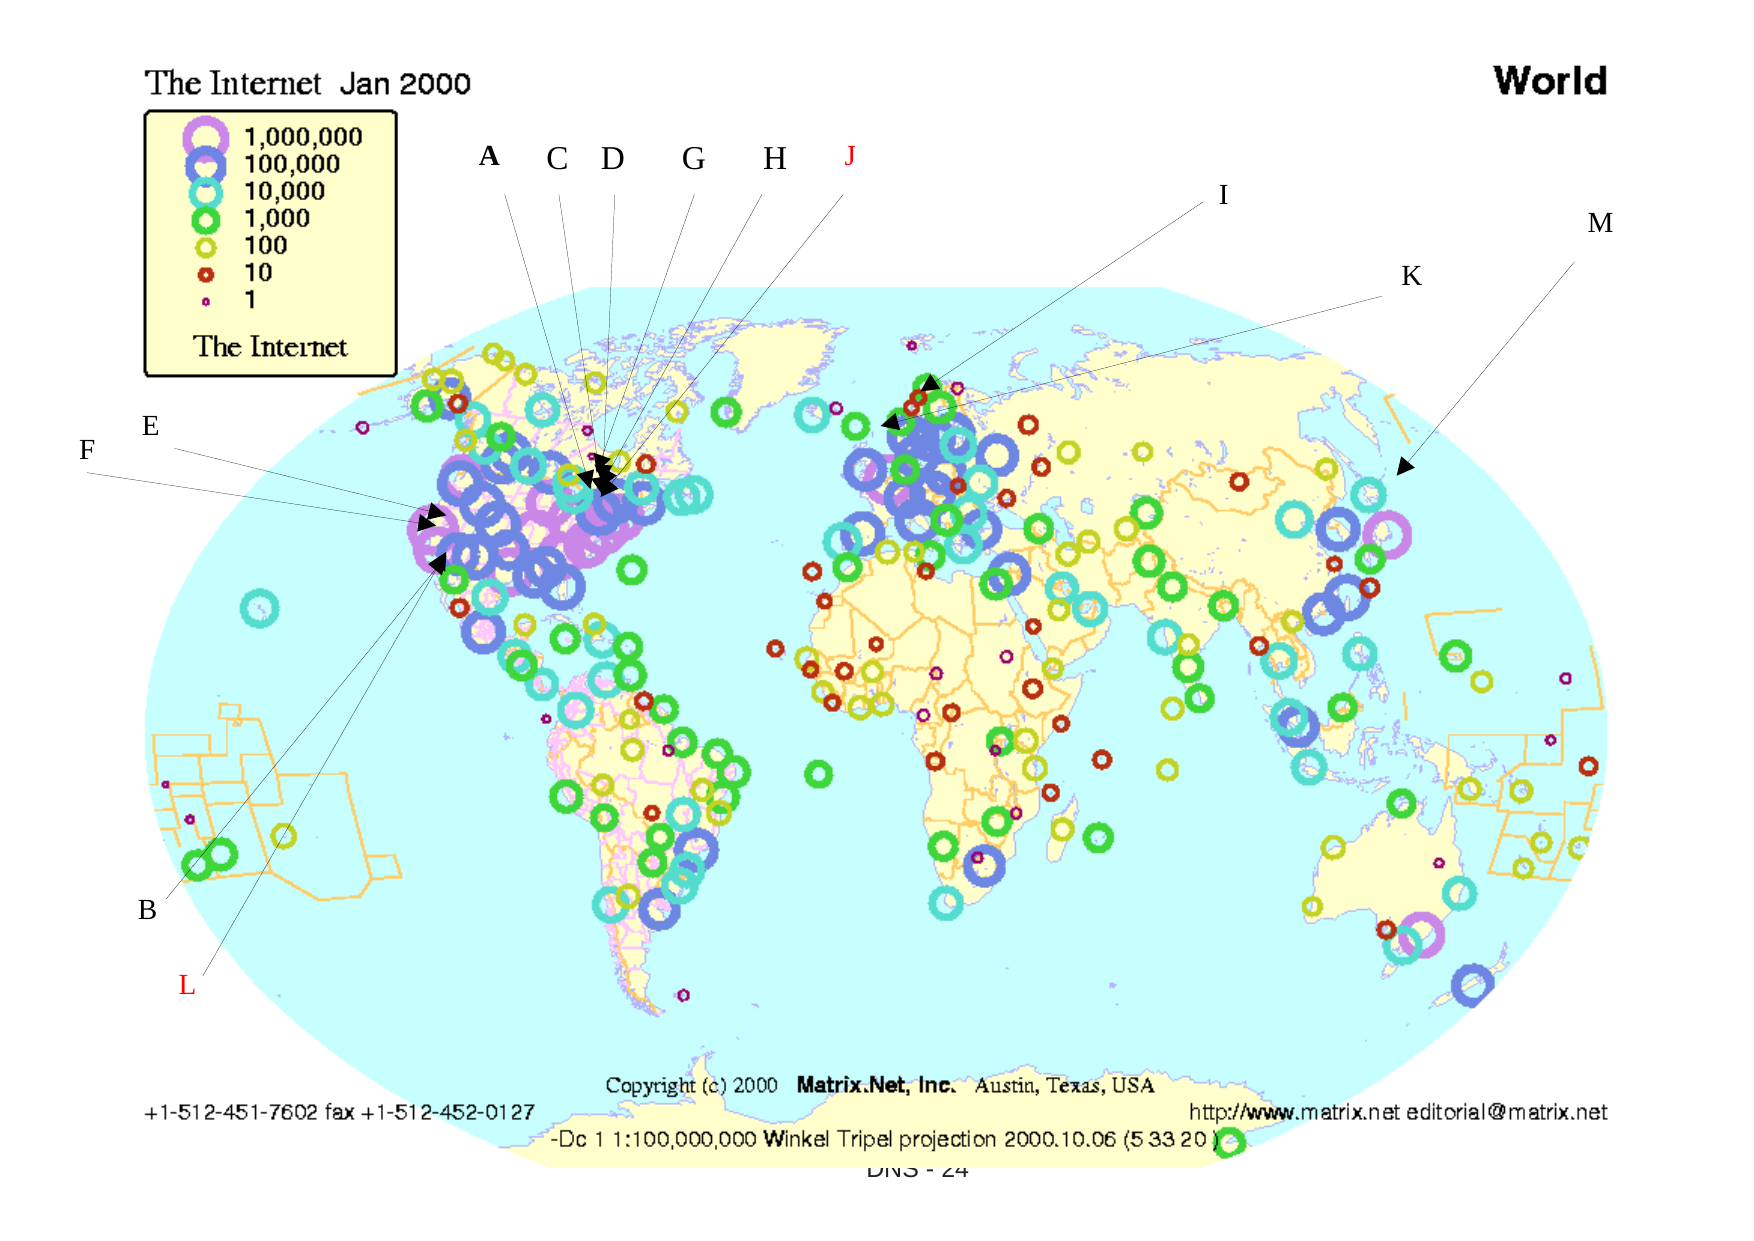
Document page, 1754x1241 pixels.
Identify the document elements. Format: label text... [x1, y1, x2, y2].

text_box K [1386, 251, 1443, 304]
text_box E [127, 401, 179, 454]
text_box M [1572, 198, 1634, 251]
text_box G [667, 131, 726, 189]
text_box A [464, 131, 520, 186]
text_box L [163, 961, 216, 1013]
picture [64, 57, 1689, 1168]
text_box I [1204, 171, 1248, 223]
text_box C [531, 131, 589, 189]
text_box D [589, 131, 645, 189]
text_box F [64, 426, 115, 479]
text_box H [748, 131, 808, 189]
text_box B [123, 886, 178, 938]
text_box J [829, 131, 875, 184]
